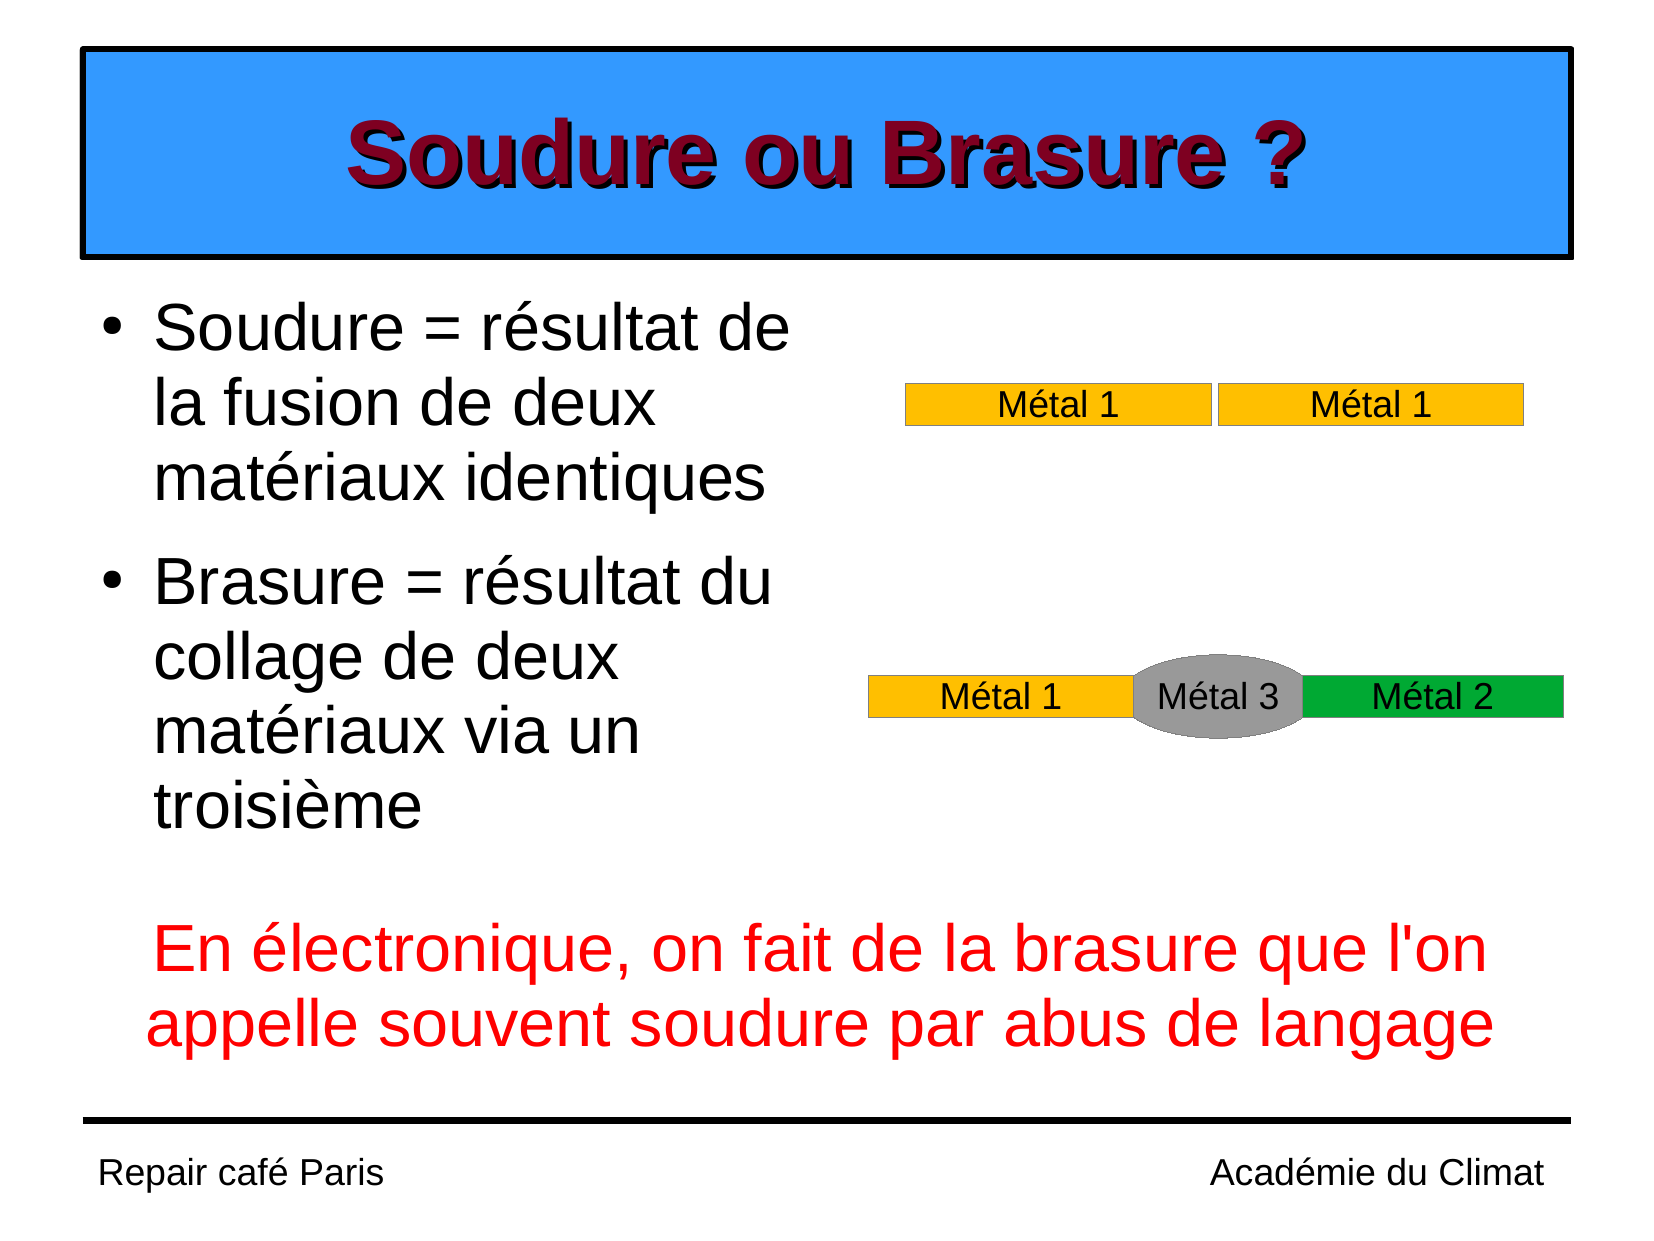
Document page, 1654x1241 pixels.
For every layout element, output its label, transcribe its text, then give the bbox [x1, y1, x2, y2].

text_box Métal 1 [905, 383, 1212, 426]
title Soudure ou Brasure ? [82, 49, 1571, 257]
text_box Repair café Paris Académie du Climat [82, 1144, 1571, 1201]
text_box Métal 2 [1302, 675, 1564, 718]
list Soudure = résultat de la fusion de deux matériaux identiques Brasure = résultat du collage de deux matériaux via un troisième [82, 290, 809, 844]
text_box Métal 1 [1218, 383, 1524, 426]
text_box Métal 1 [868, 675, 1134, 718]
text_box En électronique, on fait de la brasure que l'on appelle souvent soudure par abus de langage [129, 903, 1512, 1093]
text_box Métal 3 [1134, 654, 1302, 739]
